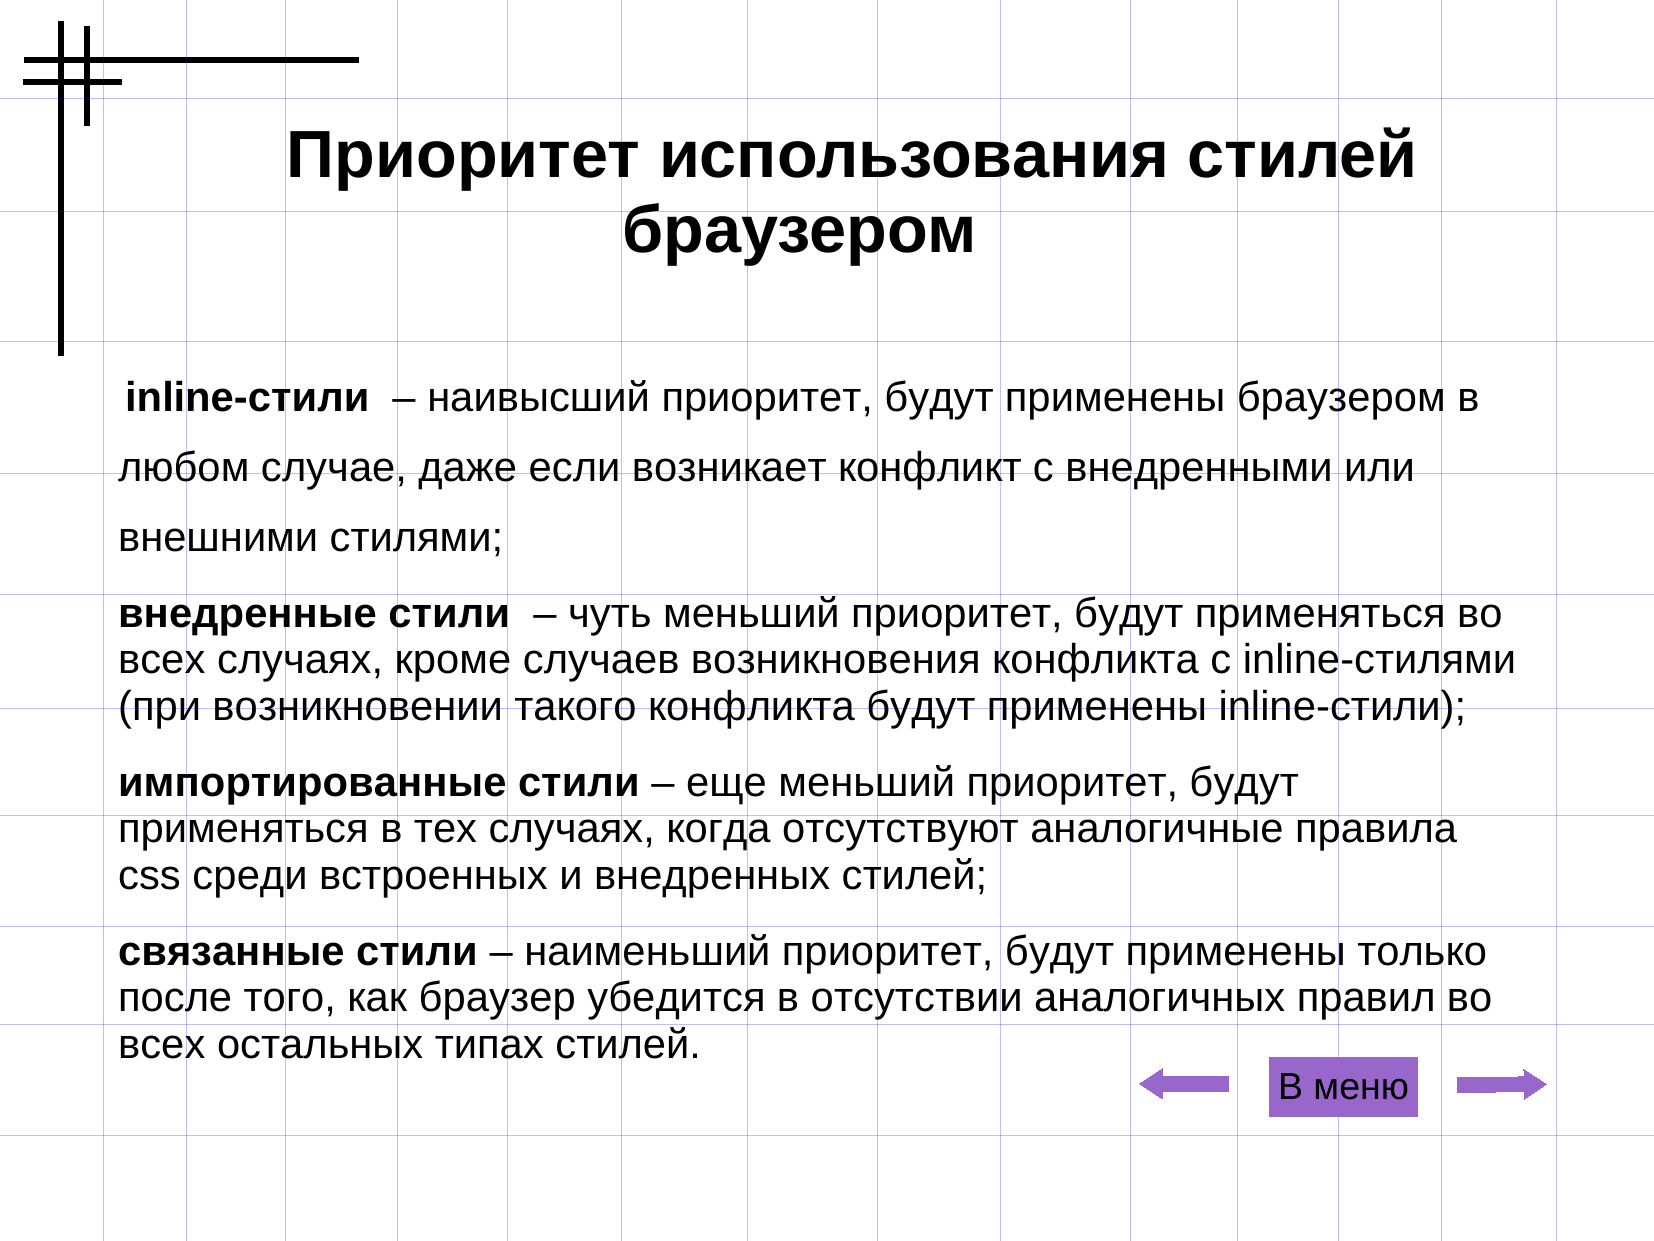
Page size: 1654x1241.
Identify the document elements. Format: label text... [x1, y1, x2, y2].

title Приоритет использования стилей браузером [93, 88, 1506, 296]
text_box [1139, 1068, 1229, 1099]
list inline-стили – наивысший приоритет, будут применены браузером в любом случае, даже если возникает конфликт с внедренными или внешними стилями; внедренные стили – чуть меньший приоритет, будут применяться во всех случаях, кроме случаев возникновения конфликта с inline-стилями (при возникновении такого конфликта будут применены inline-стили); импортированные стили – еще меньший приоритет, будут применяться в тех случаях, когда отсутствуют аналогичные правила css среди встроенных и внедренных стилей; связанные стили – наименьший приоритет, будут применены только после того, как браузер убедится в отсутствии аналогичных правил во всех остальных типах стилей. [118, 350, 1531, 1152]
text_box В меню [1269, 1057, 1418, 1117]
text_box [1457, 1069, 1547, 1100]
